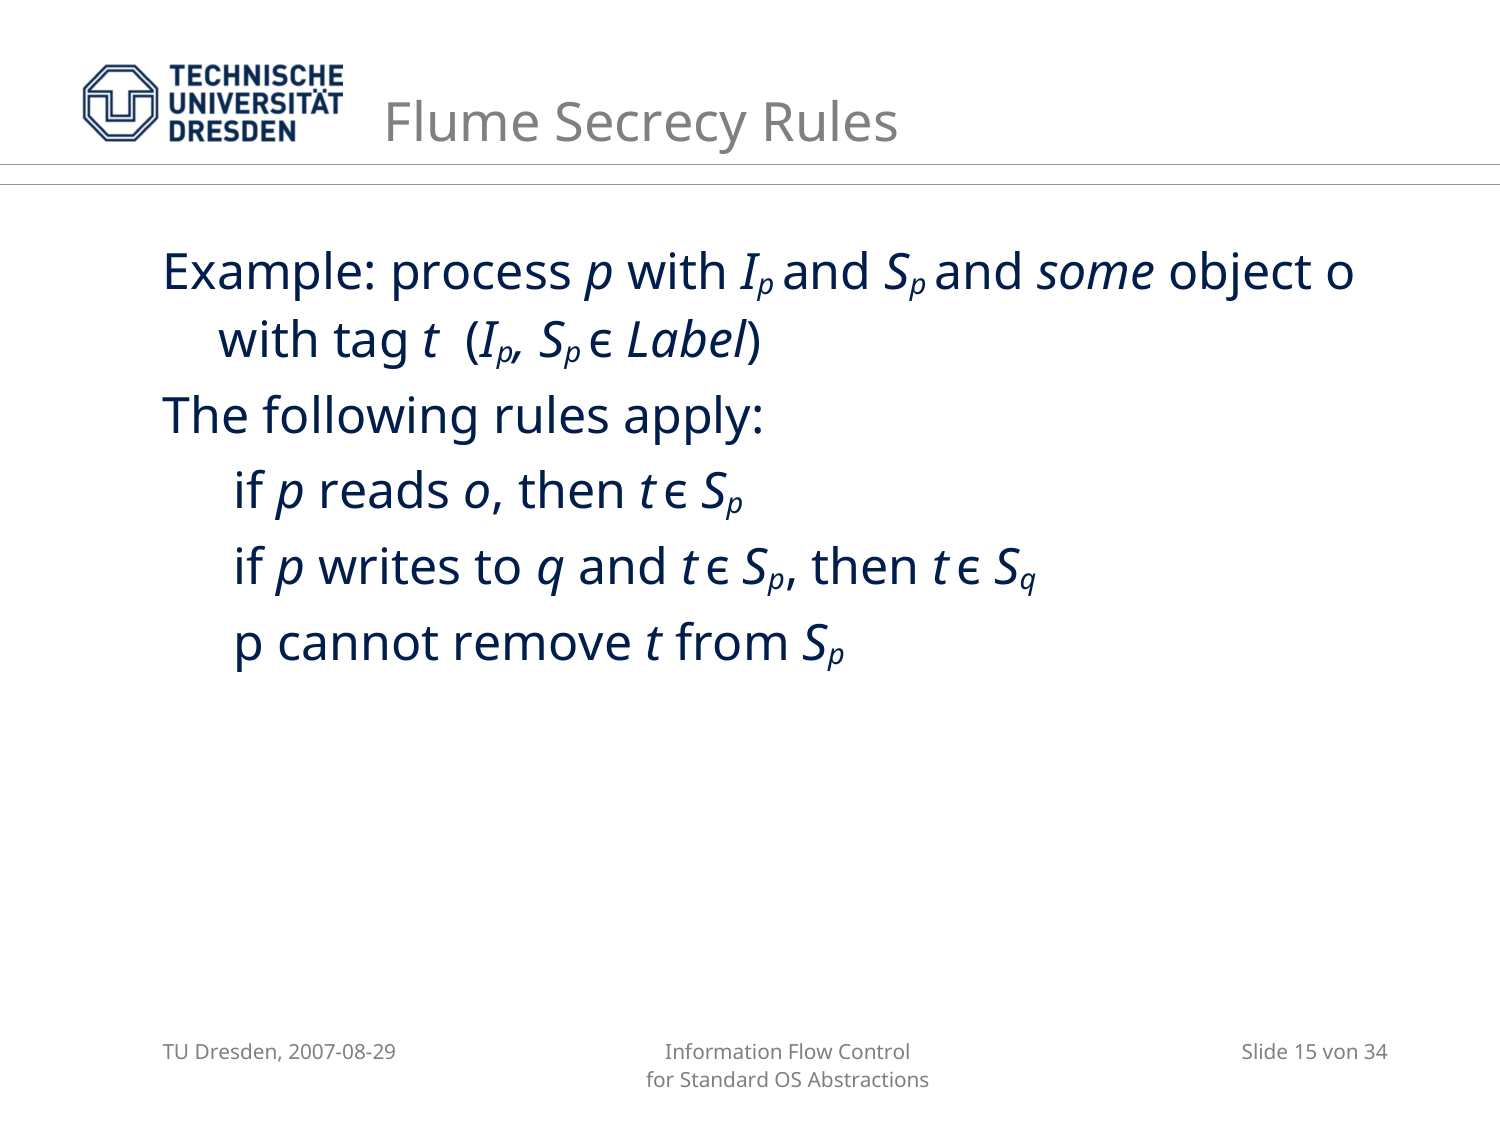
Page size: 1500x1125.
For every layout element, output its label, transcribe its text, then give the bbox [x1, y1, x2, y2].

list Example: process p with Ip and Sp and some object o with tag t (Ip, Sp є Label) The following rules apply: if p reads o, then t є Sp if p writes to q and t є Sp, then t є Sq p cannot remove t from Sp [162, 236, 1388, 990]
title Flume Secrecy Rules [383, 87, 1468, 154]
picture [82, 64, 343, 142]
